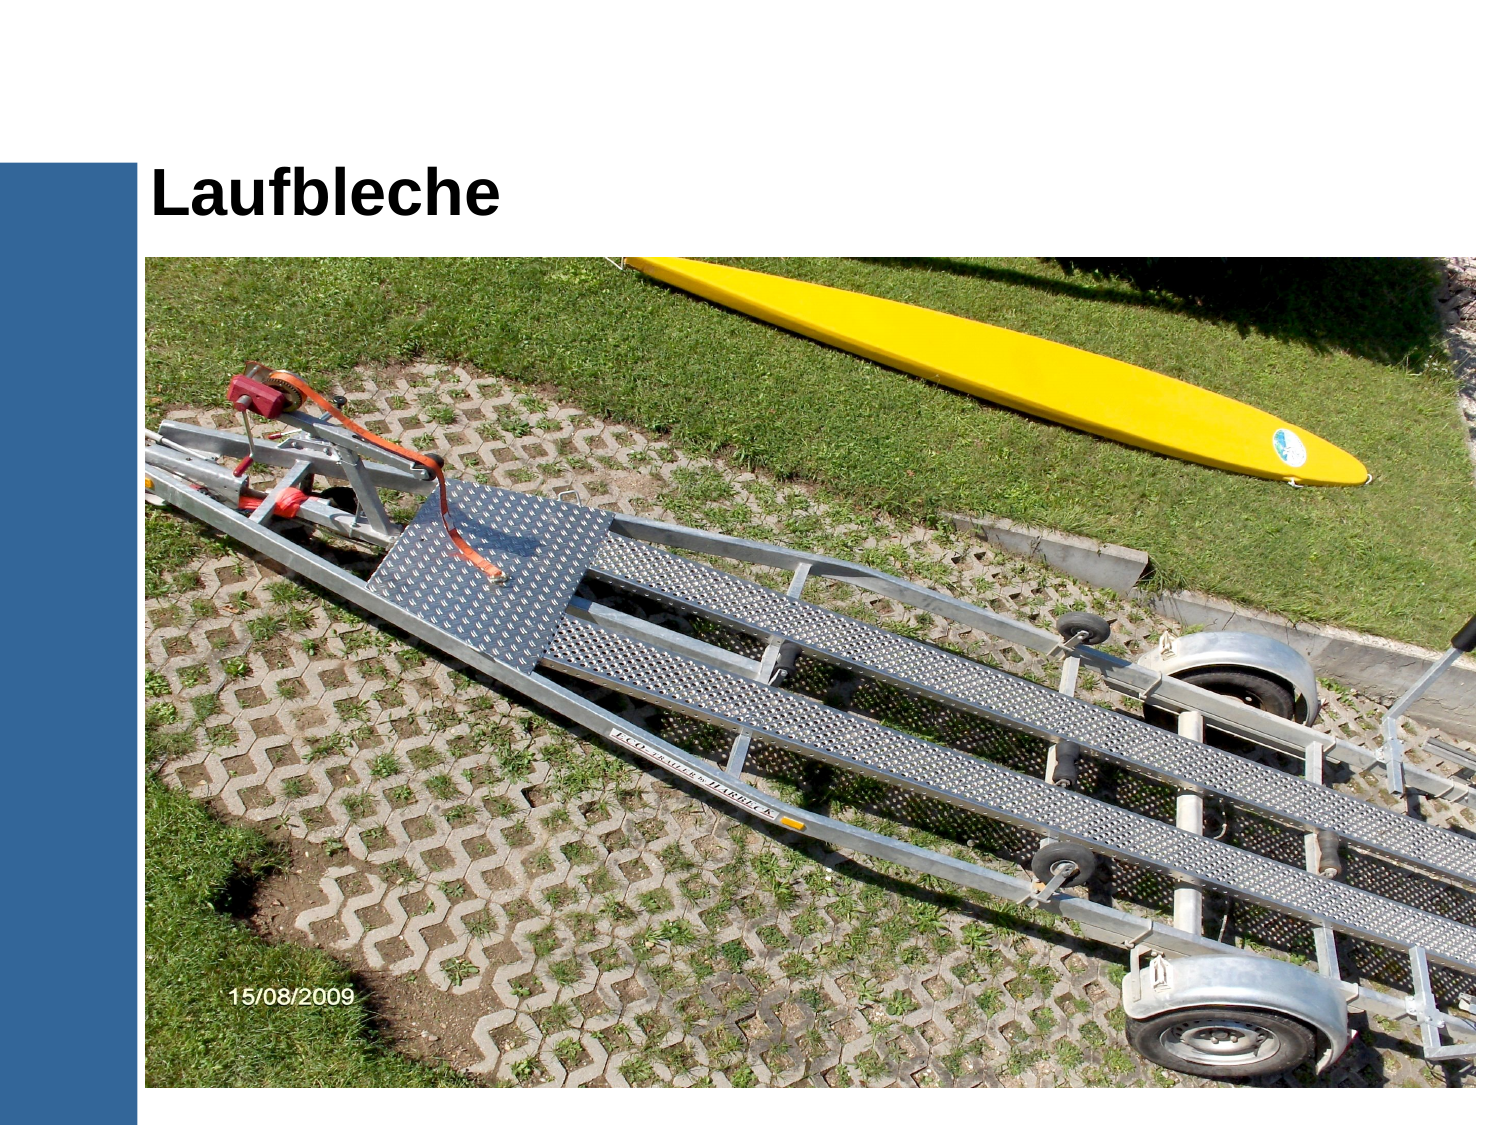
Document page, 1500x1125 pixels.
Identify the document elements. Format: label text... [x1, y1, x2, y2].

title Laufbleche [150, 100, 1423, 257]
picture [145, 257, 1476, 1088]
